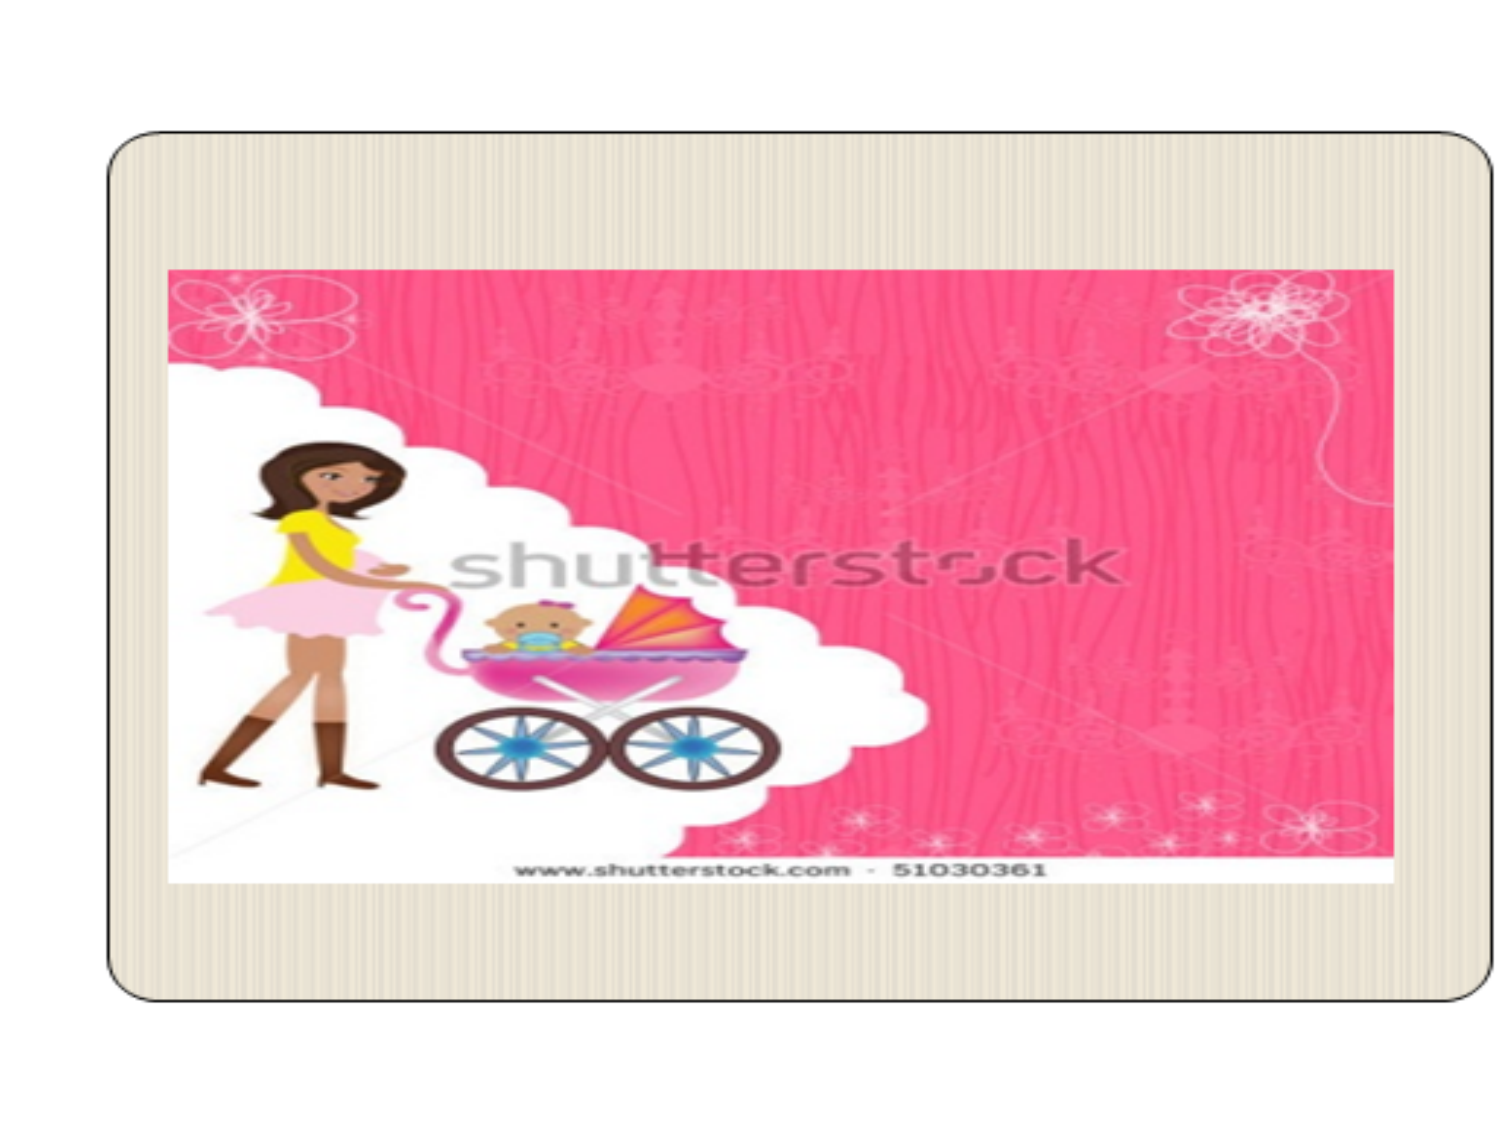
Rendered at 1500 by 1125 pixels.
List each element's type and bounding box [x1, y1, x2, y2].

list [75, 262, 1425, 1035]
picture [99, 122, 1500, 1013]
title [75, 45, 1425, 233]
